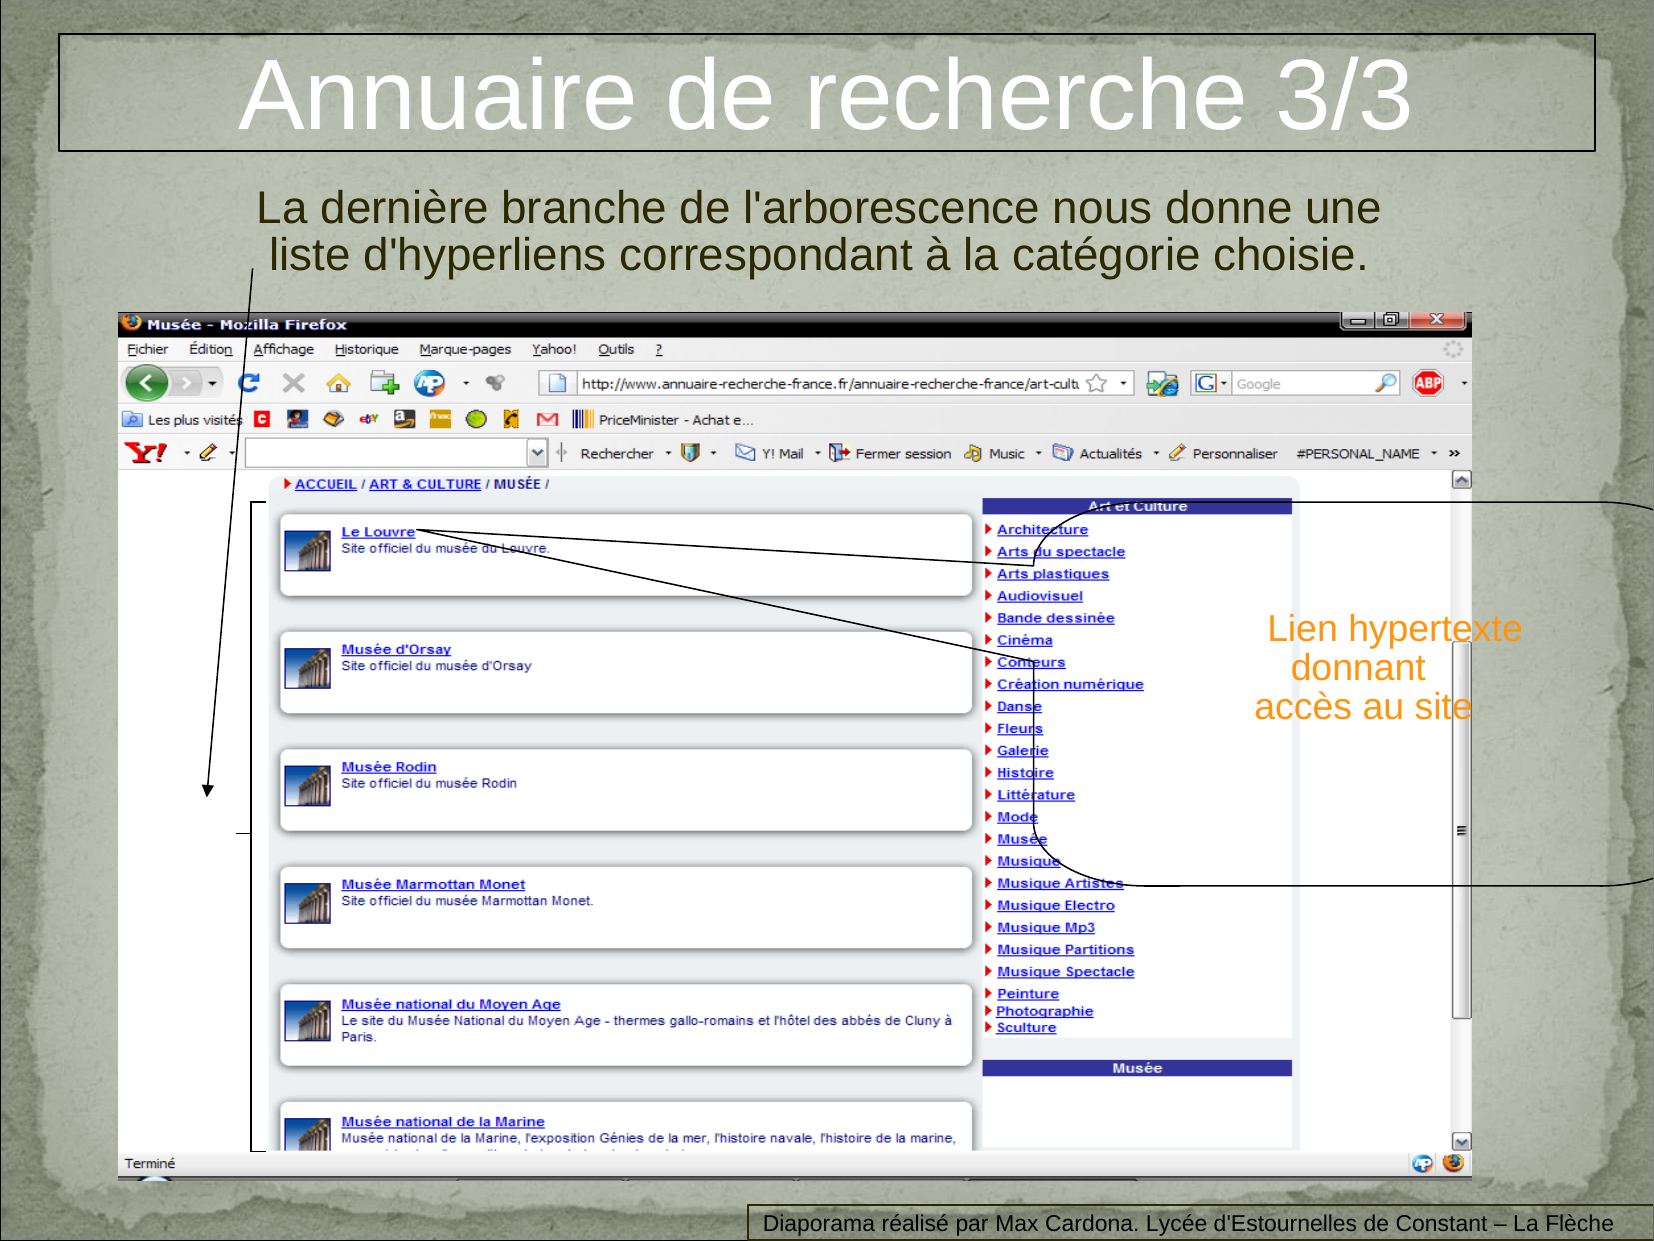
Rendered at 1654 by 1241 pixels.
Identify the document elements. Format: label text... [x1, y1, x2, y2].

text_box Diaporama réalisé par Max Cardona. Lycée d'Estournelles de Constant – La Flèche [748, 1204, 1654, 1241]
text_box Lien hypertexte donnant accès au site [1122, 560, 1595, 768]
text_box Annuaire de recherche 3/3 [59, 34, 1595, 152]
text_box La dernière branche de l'arborescence nous donne une liste d'hyperliens correspondant à la catégorie choisie. [229, 174, 1411, 298]
picture [437, 503, 1654, 885]
picture [0, 0, 1654, 1241]
